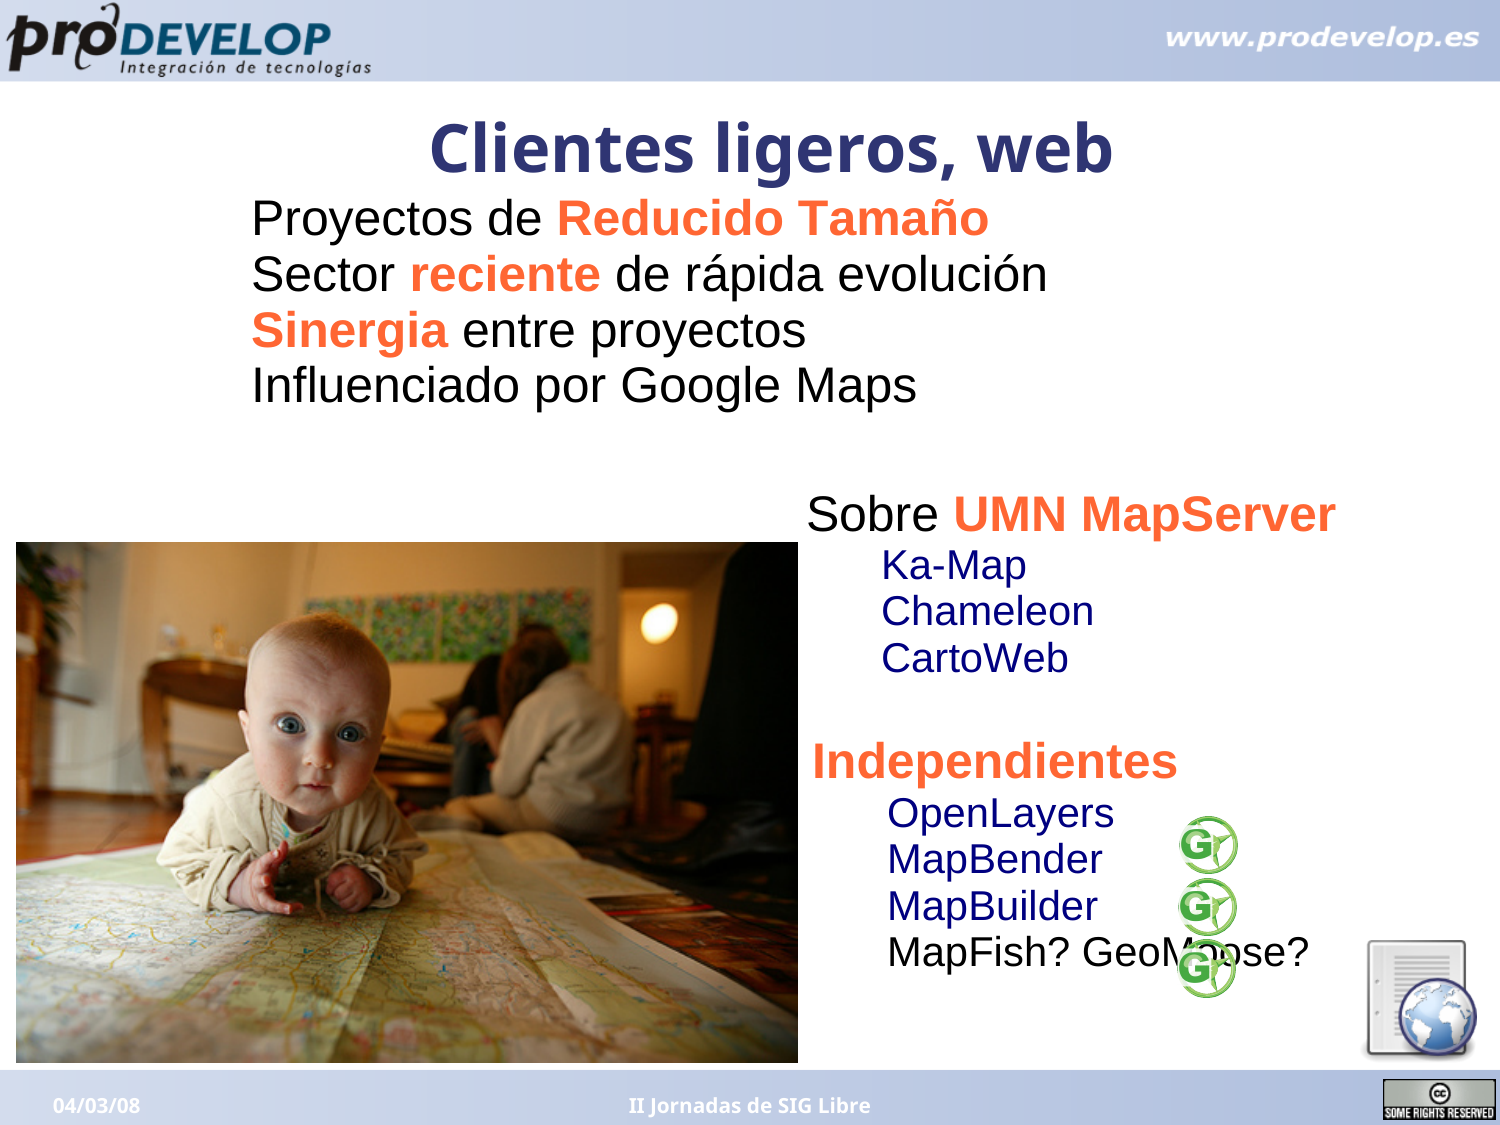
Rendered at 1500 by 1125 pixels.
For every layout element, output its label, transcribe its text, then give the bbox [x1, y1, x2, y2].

text_box Independientes OpenLayers MapBender MapBuilder MapFish? GeoMoose? [797, 726, 1418, 1065]
title Clientes ligeros, web [96, 53, 1447, 241]
picture [0, 0, 1500, 1125]
text_box Proyectos de Reducido Tamaño Sector reciente de rápida evolución Sinergia entre proyectos Influenciado por Google Maps [236, 183, 1447, 499]
text_box Sobre UMN MapServer Ka-Map Chameleon CartoWeb [791, 478, 1412, 726]
